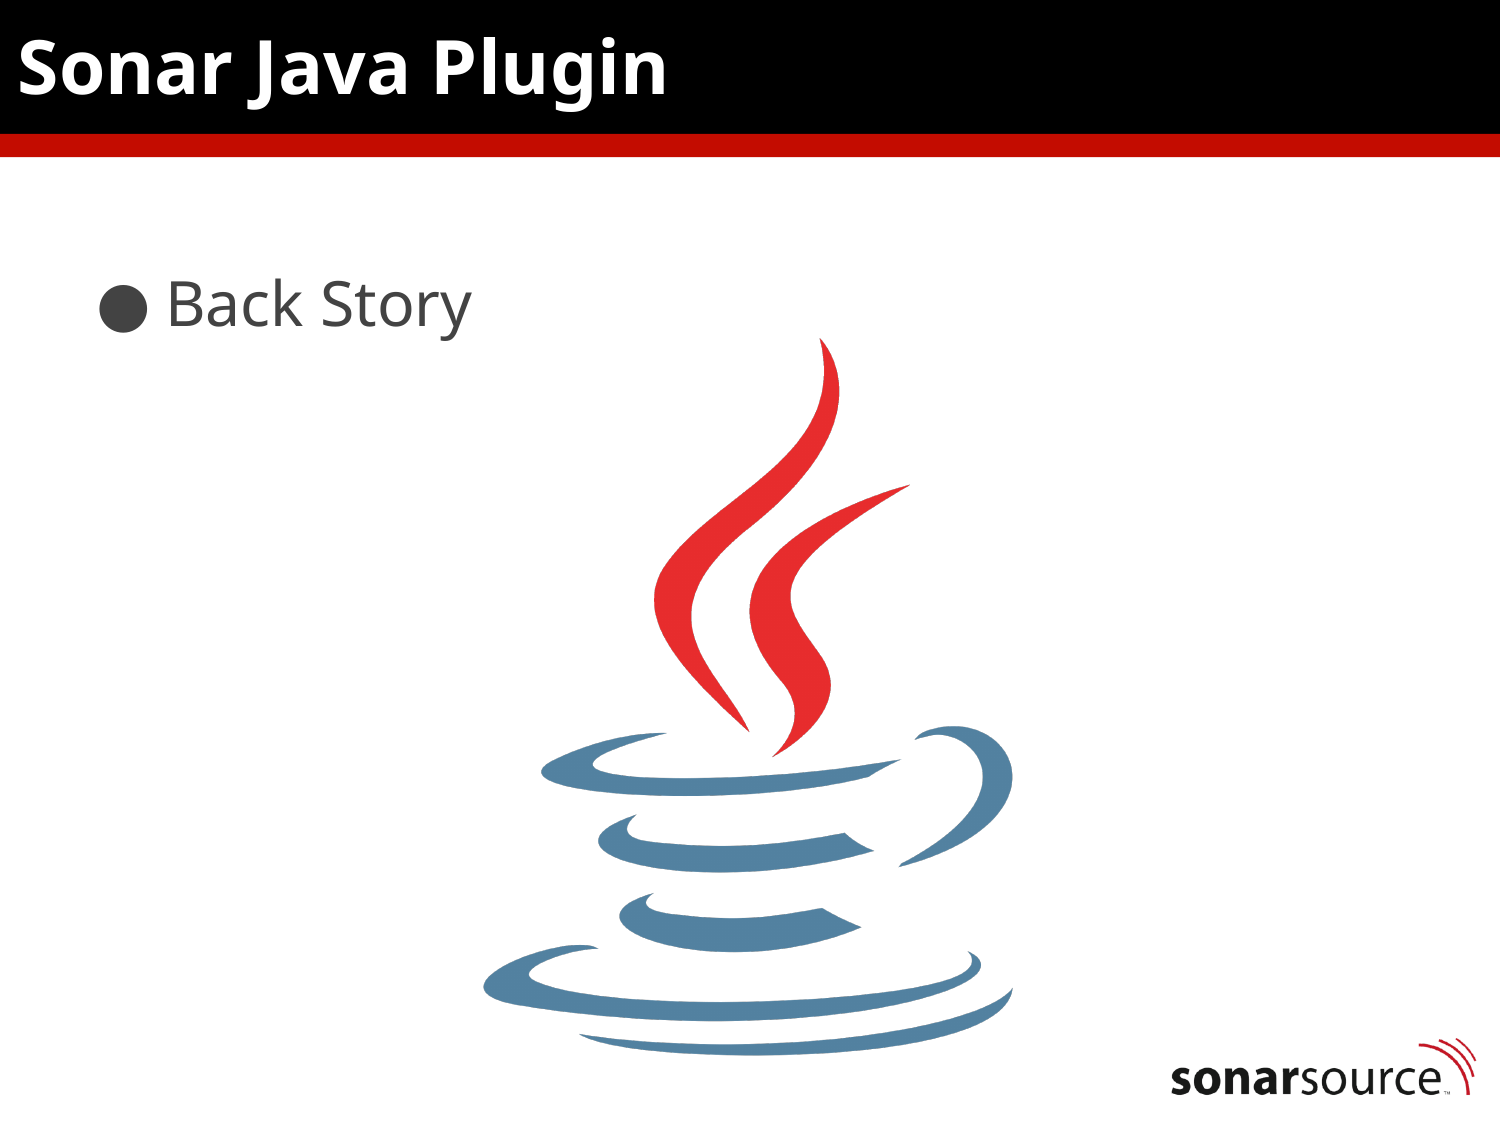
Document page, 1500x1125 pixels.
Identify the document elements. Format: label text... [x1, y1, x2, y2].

text_box Sonar Java Plugin [18, 6, 1465, 123]
text_box Back Story [74, 237, 1425, 1053]
picture [460, 322, 1040, 1068]
picture [1167, 1033, 1480, 1099]
